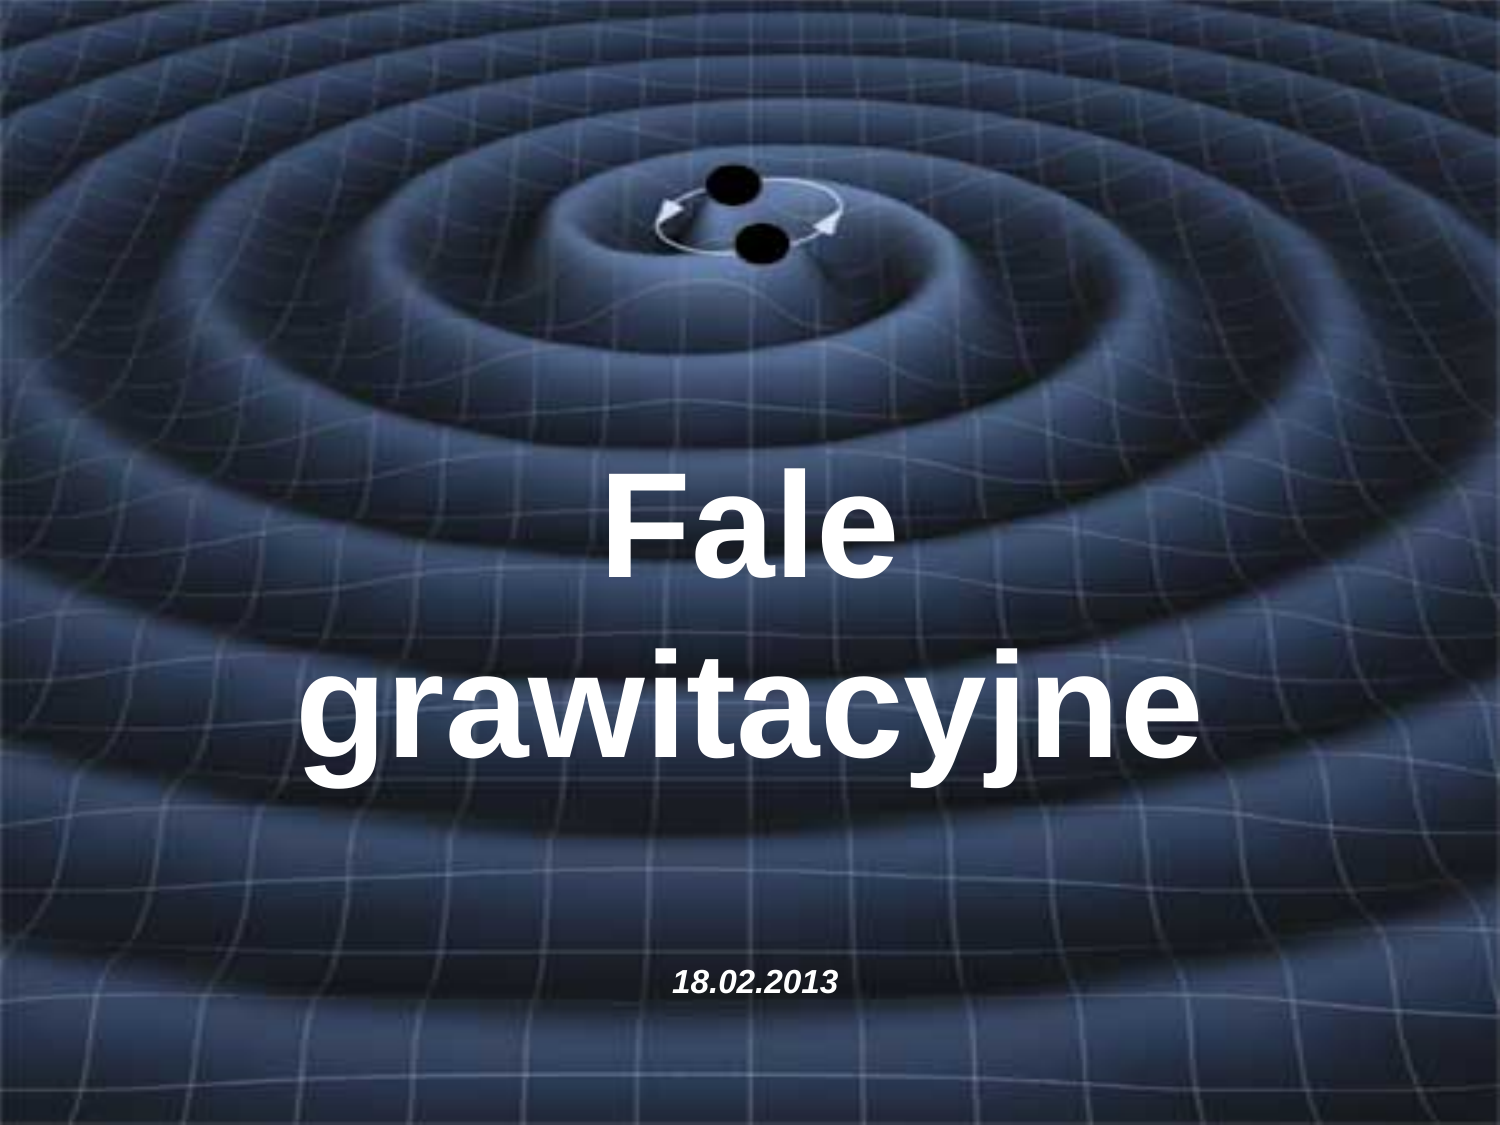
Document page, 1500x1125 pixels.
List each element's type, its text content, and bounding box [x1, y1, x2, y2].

picture [0, 0, 1500, 1125]
subtitle 18.02.2013 [230, 952, 1281, 1024]
title Fale grawitacyjne [112, 419, 1388, 796]
